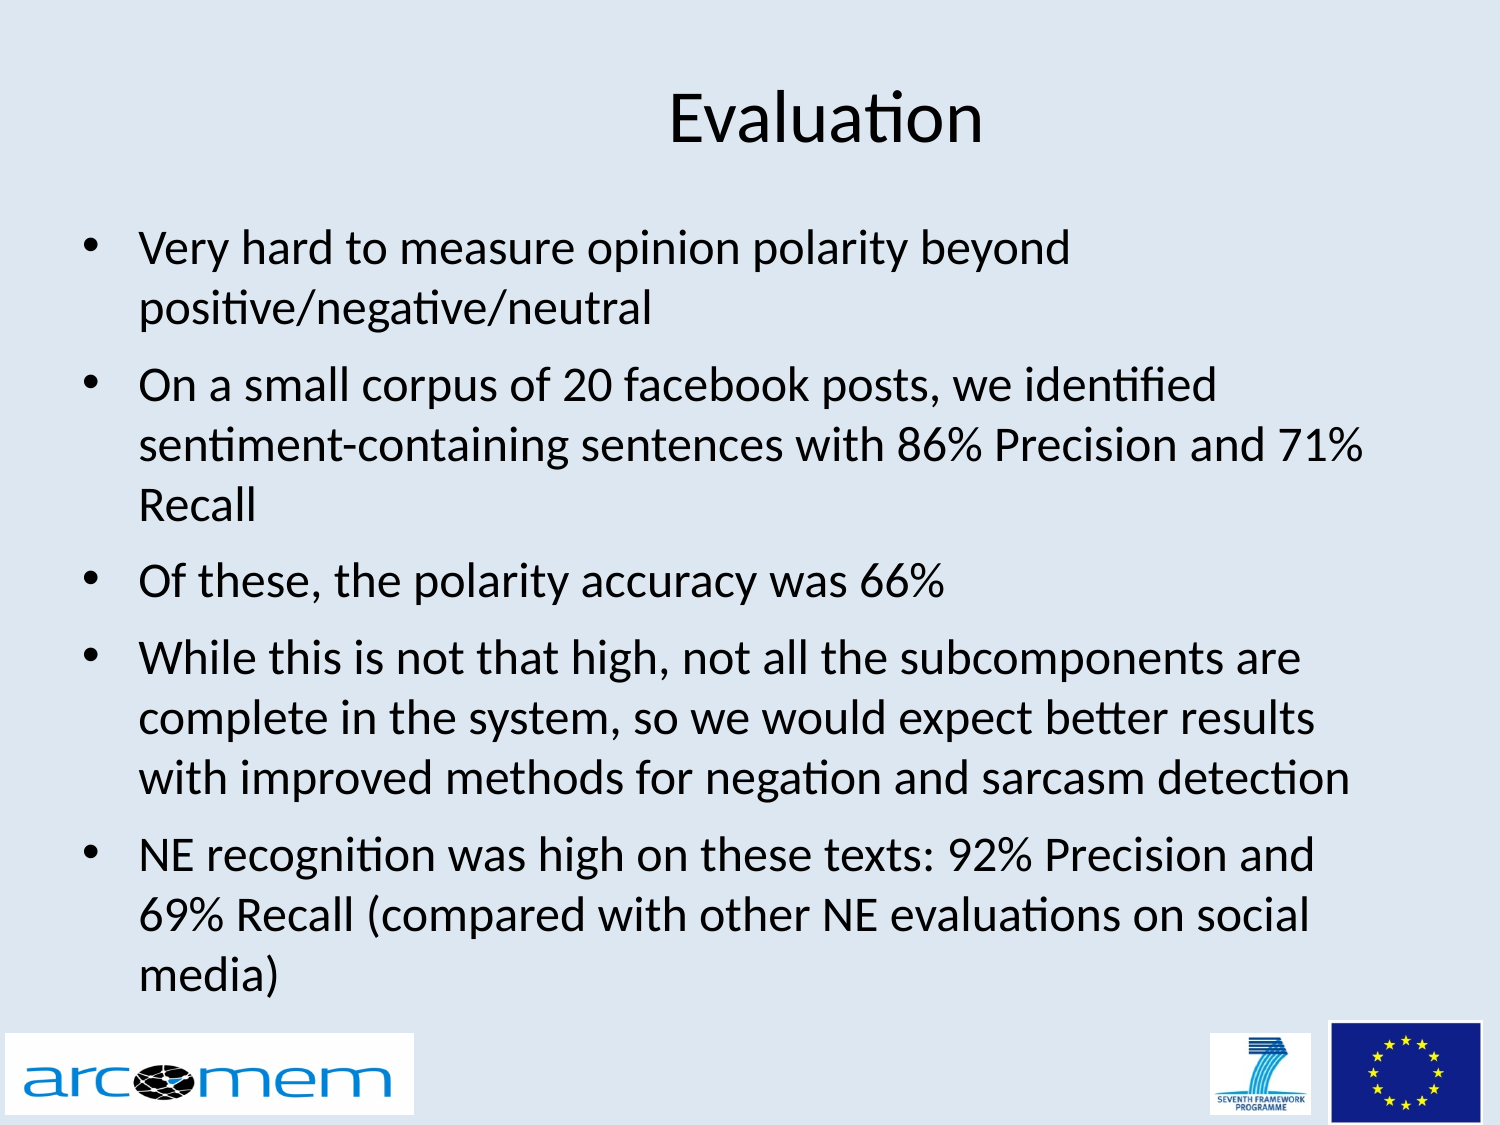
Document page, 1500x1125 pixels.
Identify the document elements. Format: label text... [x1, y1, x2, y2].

picture [1328, 1020, 1483, 1125]
list Very hard to measure opinion polarity beyond positive/negative/neutral On a small corpus of 20 facebook posts, we identified sentiment-containing sentences with 86% Precision and 71% Recall Of these, the polarity accuracy was 66% While this is not that high, not all the subcomponents are complete in the system, so we would expect better results with improved methods for negation and sarcasm detection NE recognition was high on these texts: 92% Precision and 69% Recall (compared with other NE evaluations on social media) [67, 206, 1418, 1009]
title Evaluation [206, 18, 1447, 207]
picture [1210, 1033, 1311, 1115]
picture [5, 1033, 414, 1115]
